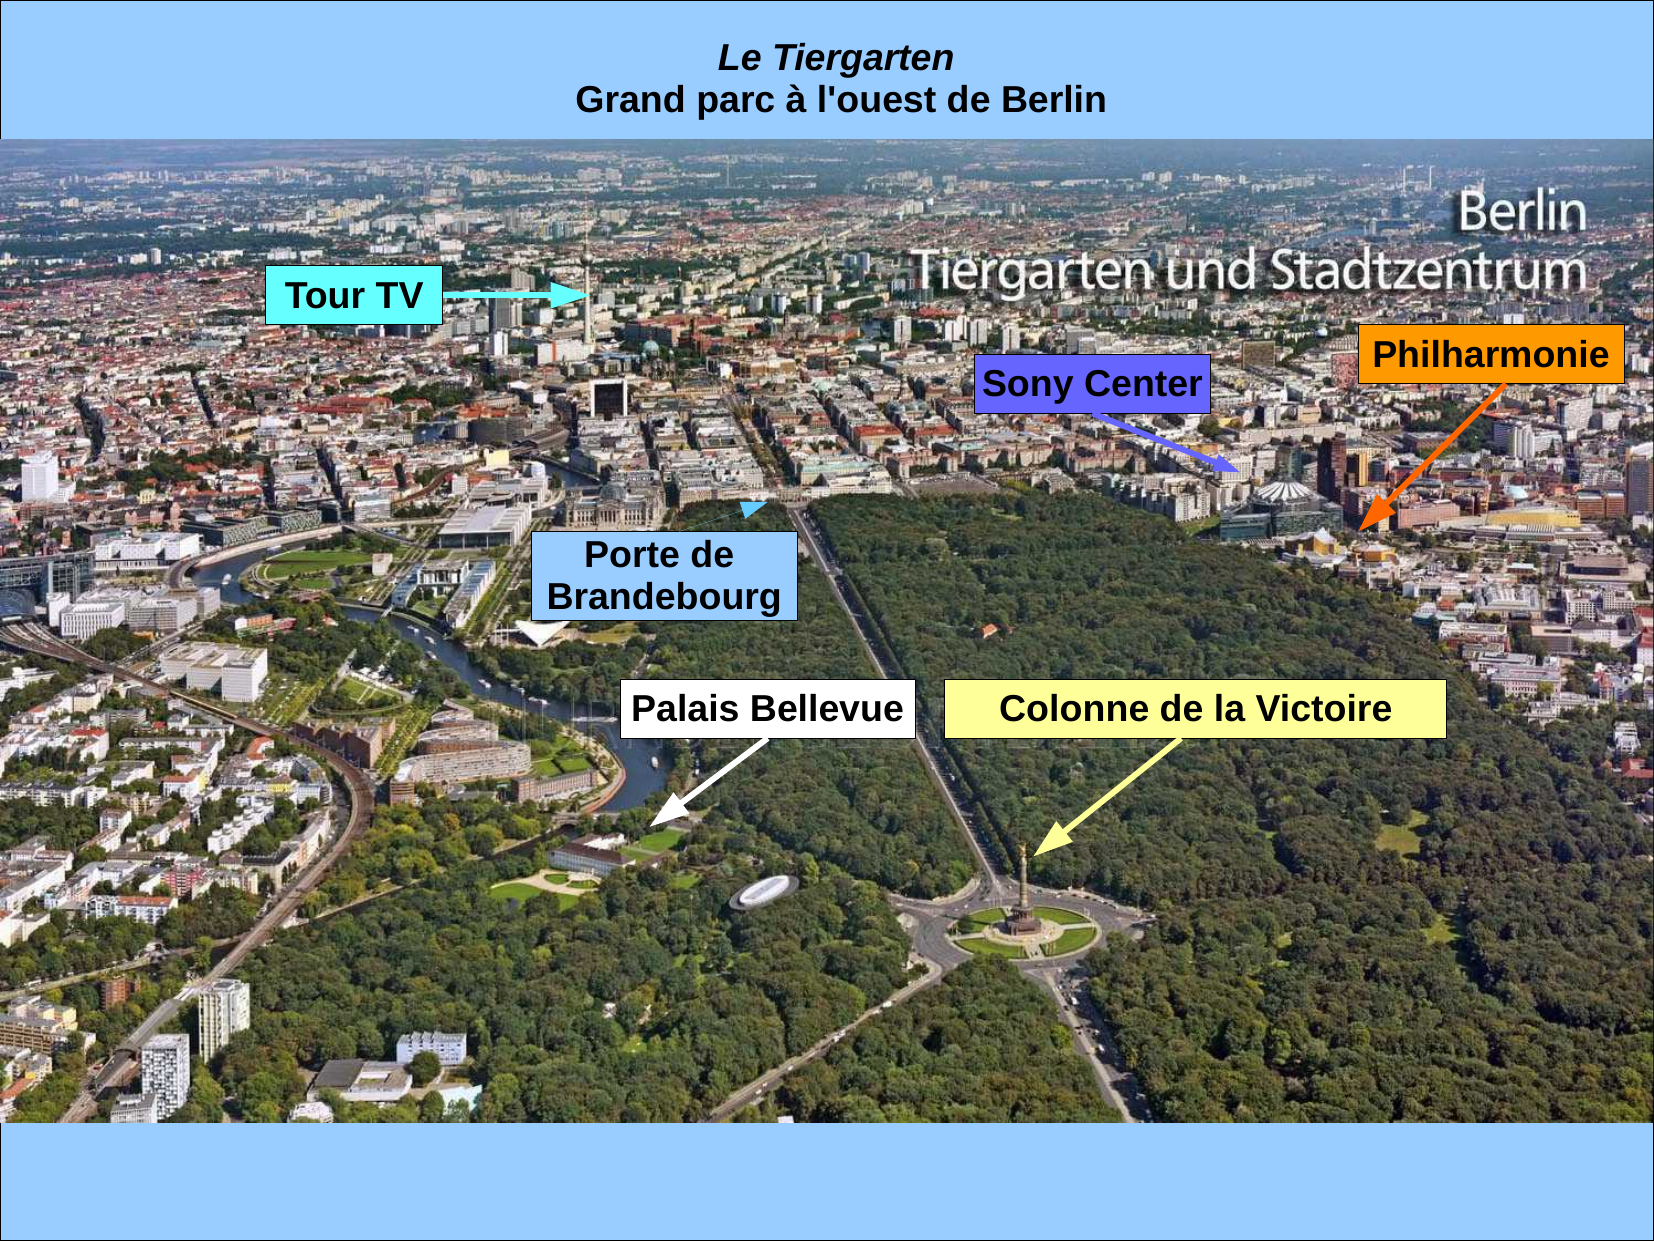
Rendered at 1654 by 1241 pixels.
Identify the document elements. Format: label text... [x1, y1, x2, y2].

text_box Porte de Brandebourg [531, 531, 798, 621]
text_box Le Tiergarten Grand parc à l'ouest de Berlin [59, 29, 1625, 131]
text_box [0, 1123, 1654, 1241]
text_box Philharmonie [1358, 324, 1625, 384]
text_box Sony Center [974, 354, 1211, 414]
picture [0, 139, 1654, 1123]
text_box Palais Bellevue [620, 679, 916, 739]
text_box Colonne de la Victoire [944, 679, 1447, 739]
text_box [0, 0, 1654, 139]
text_box Tour TV [265, 265, 443, 325]
